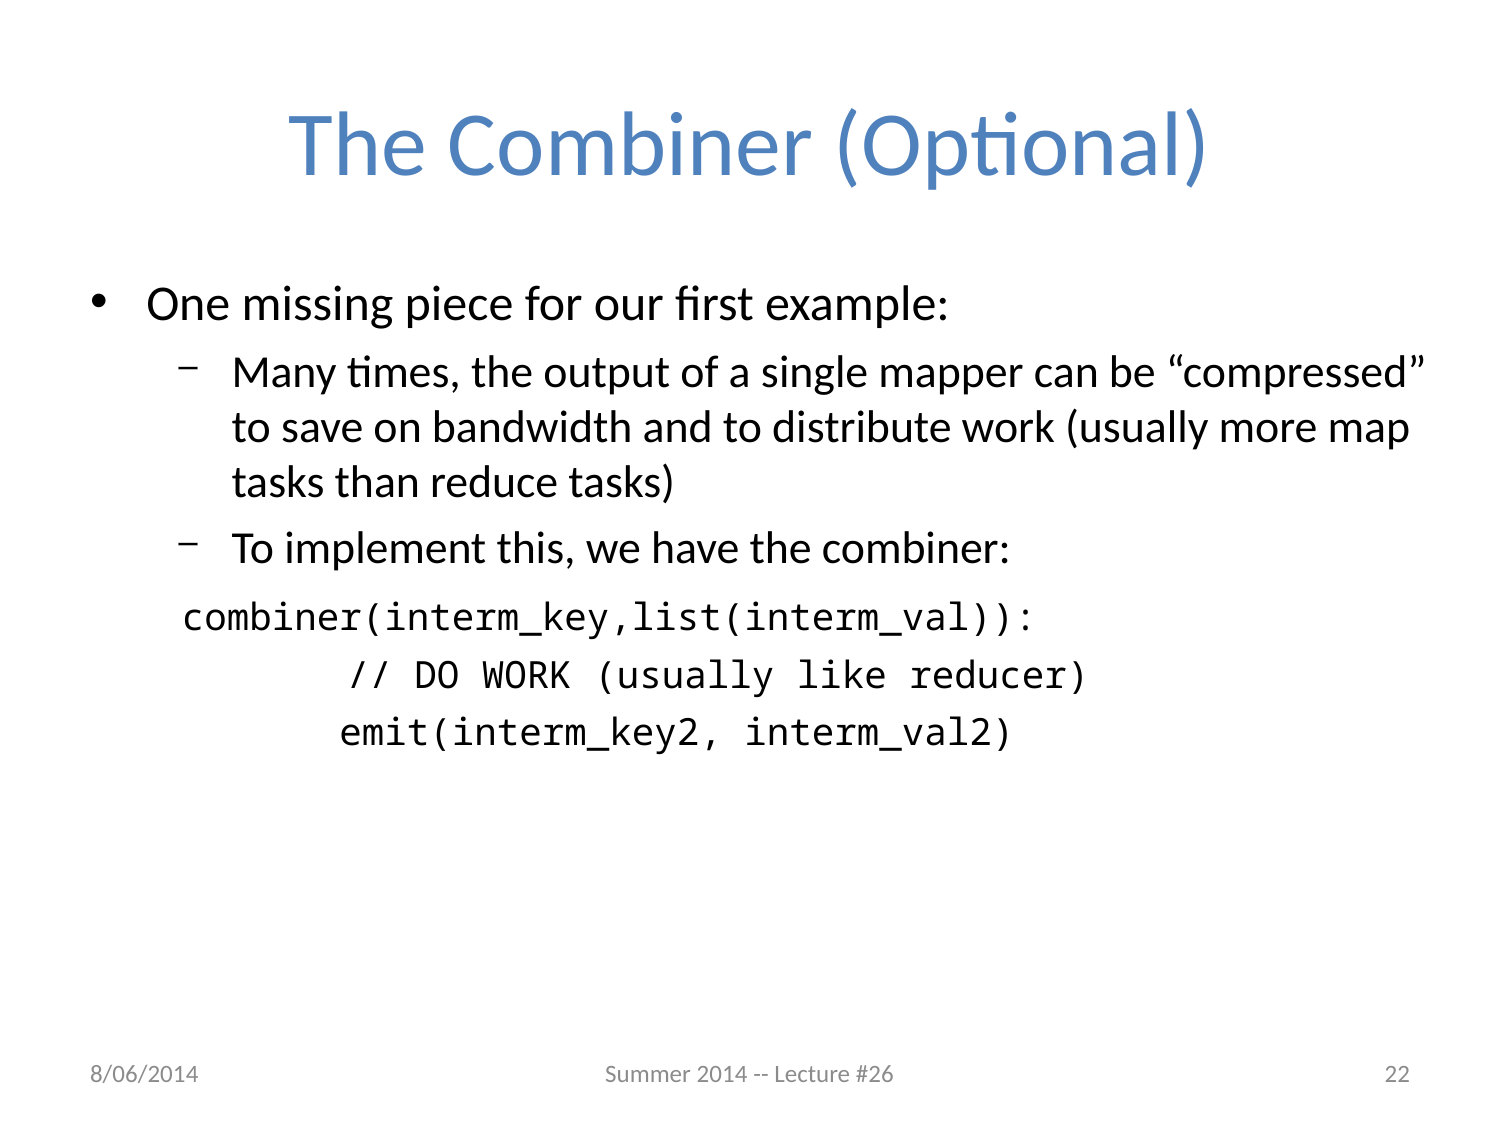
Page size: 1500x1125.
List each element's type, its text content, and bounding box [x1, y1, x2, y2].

footer Summer 2014 -- Lecture #26 [512, 1042, 988, 1103]
slide_number 8/06/2014 [75, 1042, 425, 1103]
slide_number <number> [1074, 1042, 1425, 1103]
list One missing piece for our first example: Many times, the output of a single mapper can be “compressed” to save on bandwidth and to distribute work (usually more map tasks than reduce tasks) To implement this, we have the combiner: combiner(interm_key,list(interm_val)): // DO WORK (usually like reducer) emit(interm_key2, interm_val2) [75, 262, 1444, 1005]
title The Combiner (Optional) [75, 45, 1425, 233]
